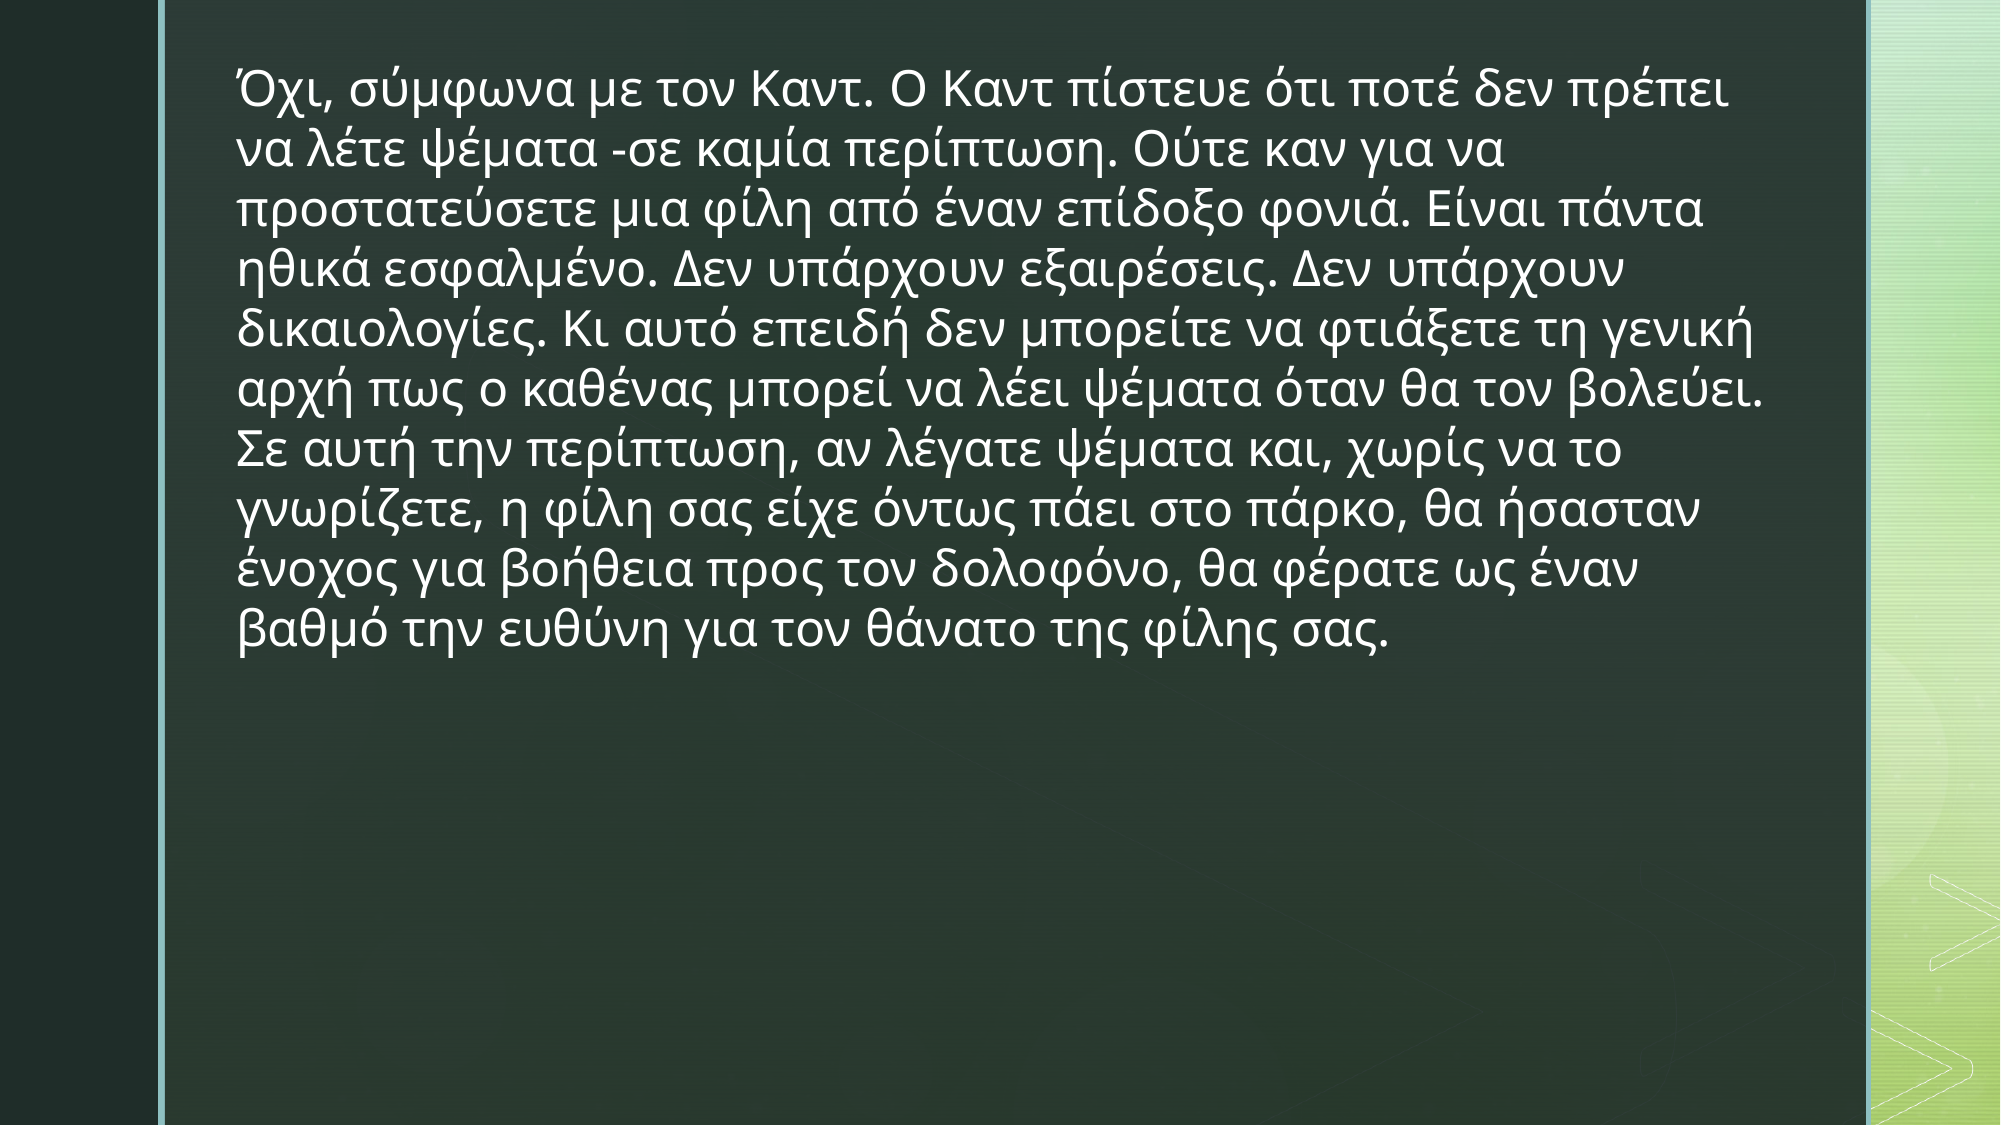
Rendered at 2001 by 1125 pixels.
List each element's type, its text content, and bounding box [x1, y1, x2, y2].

text_box Όχι, σύμφωνα με τον Καντ. Ο Καντ πίστευε ότι ποτέ δεν πρέπει να λέτε ψέματα -σε καμία περίπτωση. Ούτε καν για να προστατεύσετε μια φίλη από έναν επίδοξο φονιά. Είναι πά­ντα ηθικά εσφαλμένο. Δεν υπάρχουν εξαιρέσεις. Δεν υπάρχουν δικαιολογίες. Κι αυτό επειδή δεν μπορείτε να φτιάξετε τη γε­νική αρχή πως ο καθένας μπορεί να λέει ψέματα όταν θα τον βολεύει. Σε αυτή την περίπτωση, αν λέγατε ψέματα και, χωρίς να το γνωρίζετε, η φίλη σας είχε όντως πάει στο πάρκο, θα ήσα­σταν ένοχος για βοήθεια προς τον δολοφόνο, θα φέρατε ως έναν βαθμό την ευθύνη για τον θάνατο της φίλης σας. [221, 48, 1791, 609]
